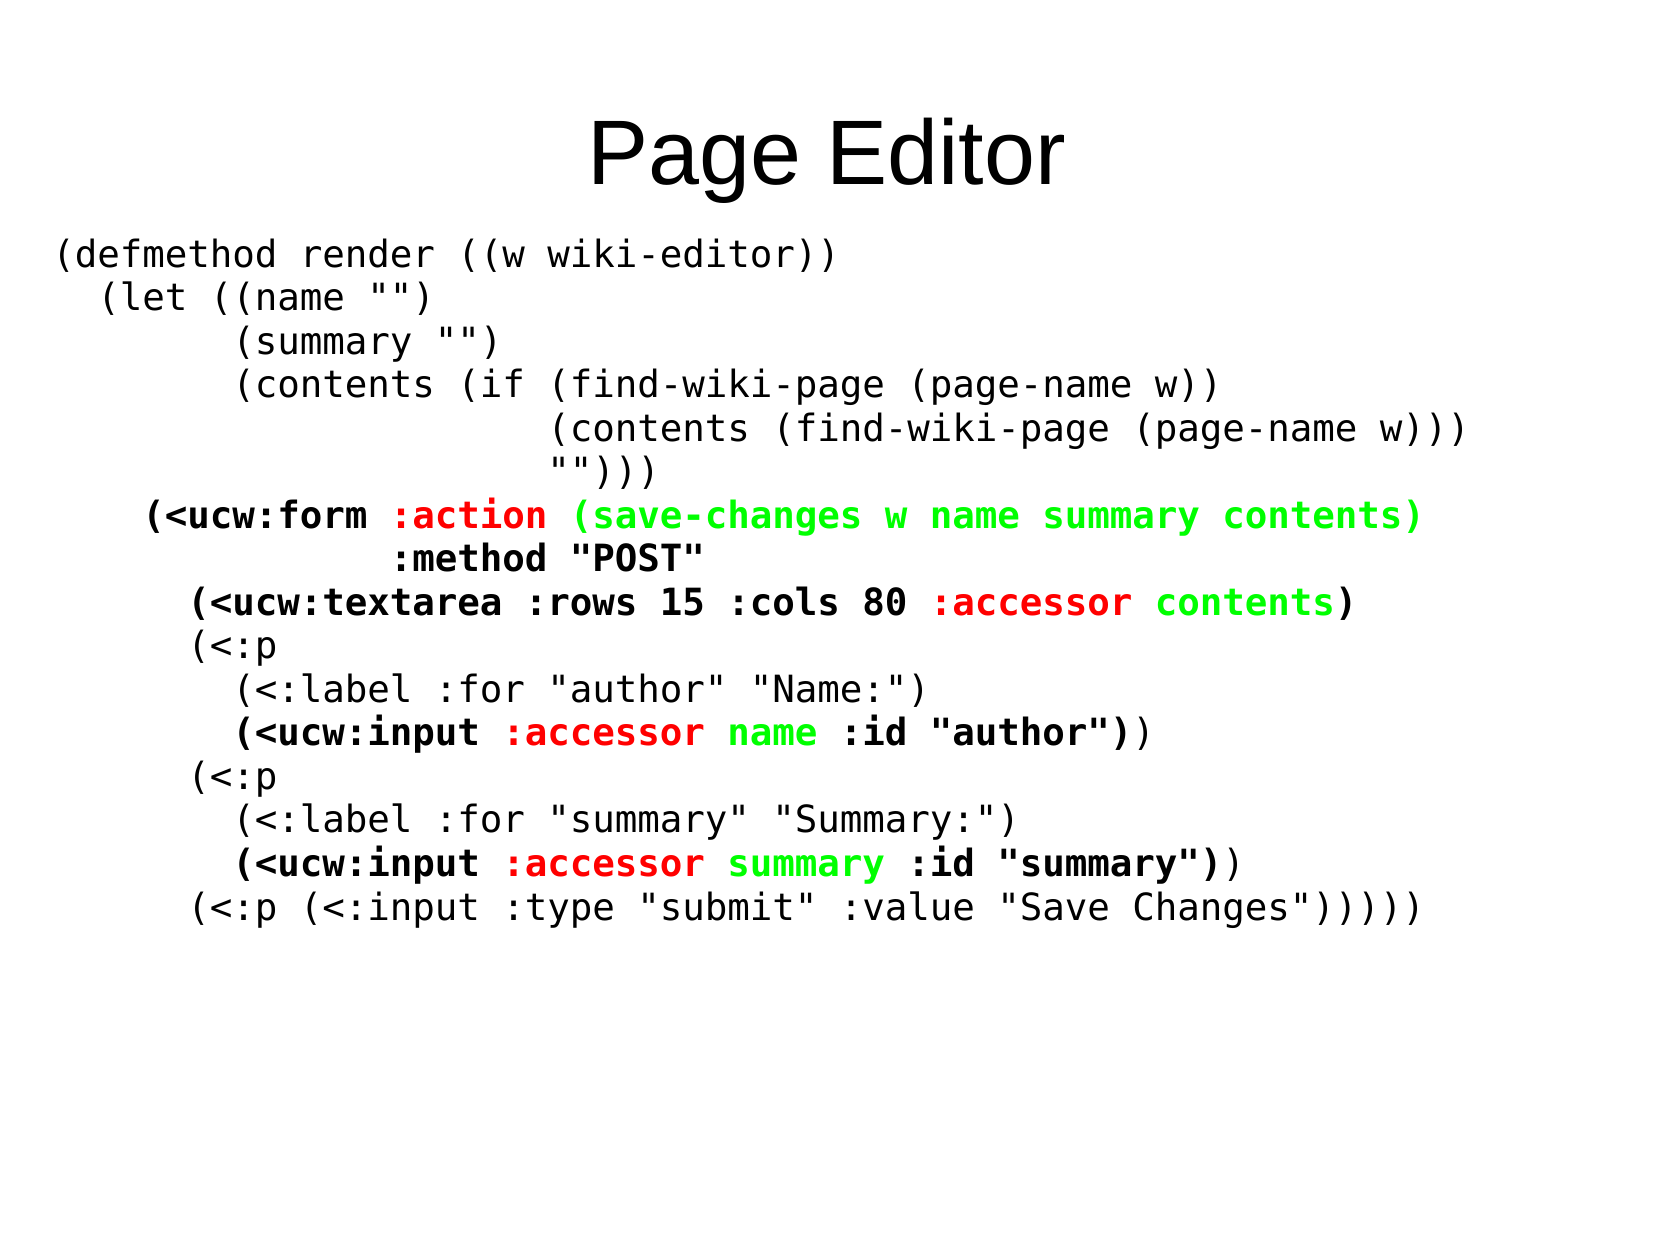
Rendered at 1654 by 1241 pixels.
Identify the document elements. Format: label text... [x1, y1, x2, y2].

title Page Editor [82, 56, 1571, 225]
text_box (defmethod render ((w wiki-editor)) (let ((name "") (summary "") (contents (if (find-wiki-page (page-name w)) (contents (find-wiki-page (page-name w))) ""))) (<ucw:form :action (save-changes w name summary contents) :method "POST" (<ucw:textarea :rows 15 :cols 80 :accessor contents) (<:p (<:label :for "author" "Name:") (<ucw:input :accessor name :id "author")) (<:p (<:label :for "summary" "Summary:") (<ucw:input :accessor summary :id "summary")) (<:p (<:input :type "submit" :value "Save Changes"))))) [37, 225, 1613, 1201]
